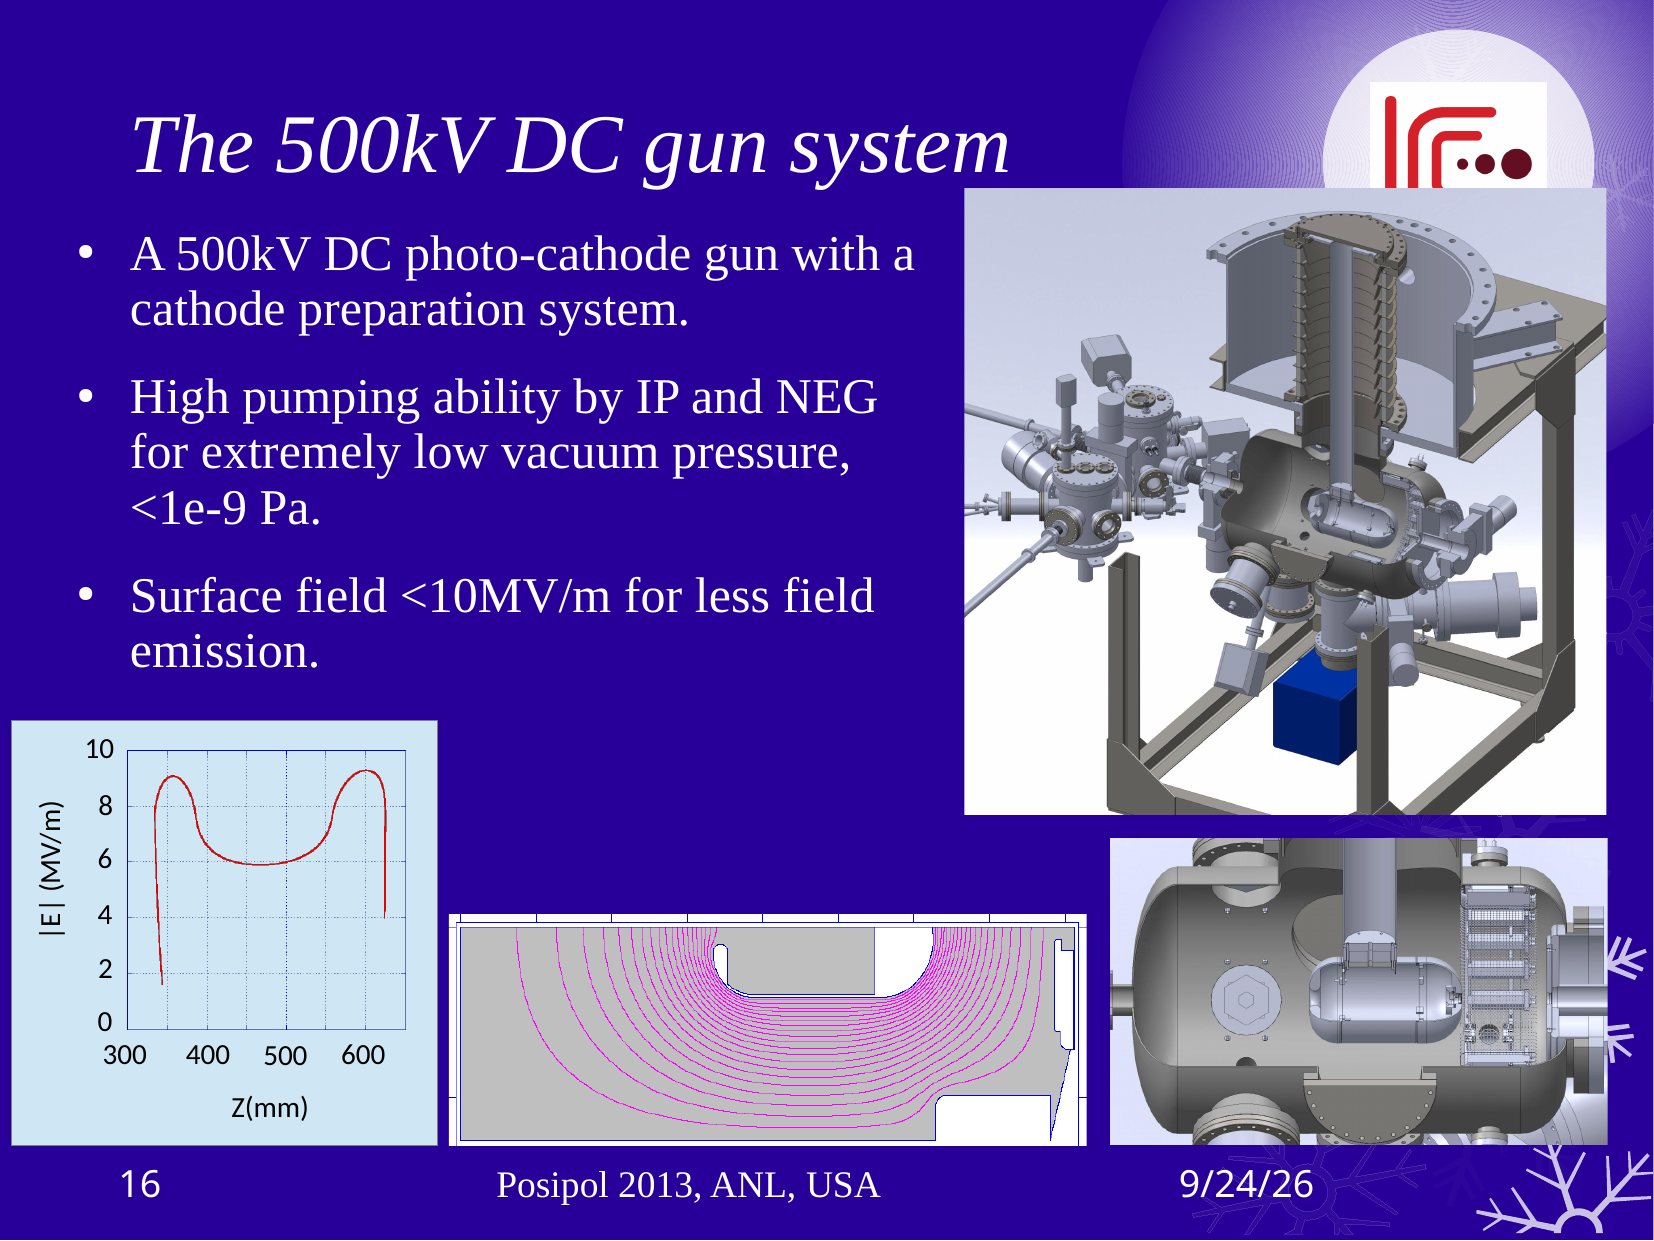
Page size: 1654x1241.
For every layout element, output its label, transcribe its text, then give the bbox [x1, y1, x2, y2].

title The 500kV DC gun system [129, 11, 1417, 278]
text_box |E| (MV/m) [23, 786, 74, 956]
text_box 2 [83, 942, 138, 992]
picture [1110, 838, 1608, 1145]
picture [964, 82, 1607, 815]
picture [448, 914, 1087, 1146]
picture [124, 747, 408, 1028]
text_box 6 [82, 832, 138, 883]
text_box 0 [82, 994, 157, 1045]
text_box 10 [69, 722, 147, 772]
text_box 300 [87, 1028, 171, 1078]
text_box 0 [100, 1014, 109, 1028]
text_box 8 [83, 778, 138, 829]
text_box Z(mm) [216, 1081, 367, 1131]
text_box 4 [82, 887, 138, 938]
text_box 400 [171, 1028, 248, 1078]
list A 500kV DC photo-cathode gun with a cathode preparation system. High pumping ability by IP and NEG for extremely low vacuum pressure, <1e-9 Pa. Surface field <10MV/m for less field emission. [59, 226, 934, 686]
text_box 500 [248, 1028, 348, 1079]
text_box 600 [326, 1028, 426, 1078]
text_box [11, 720, 438, 1146]
